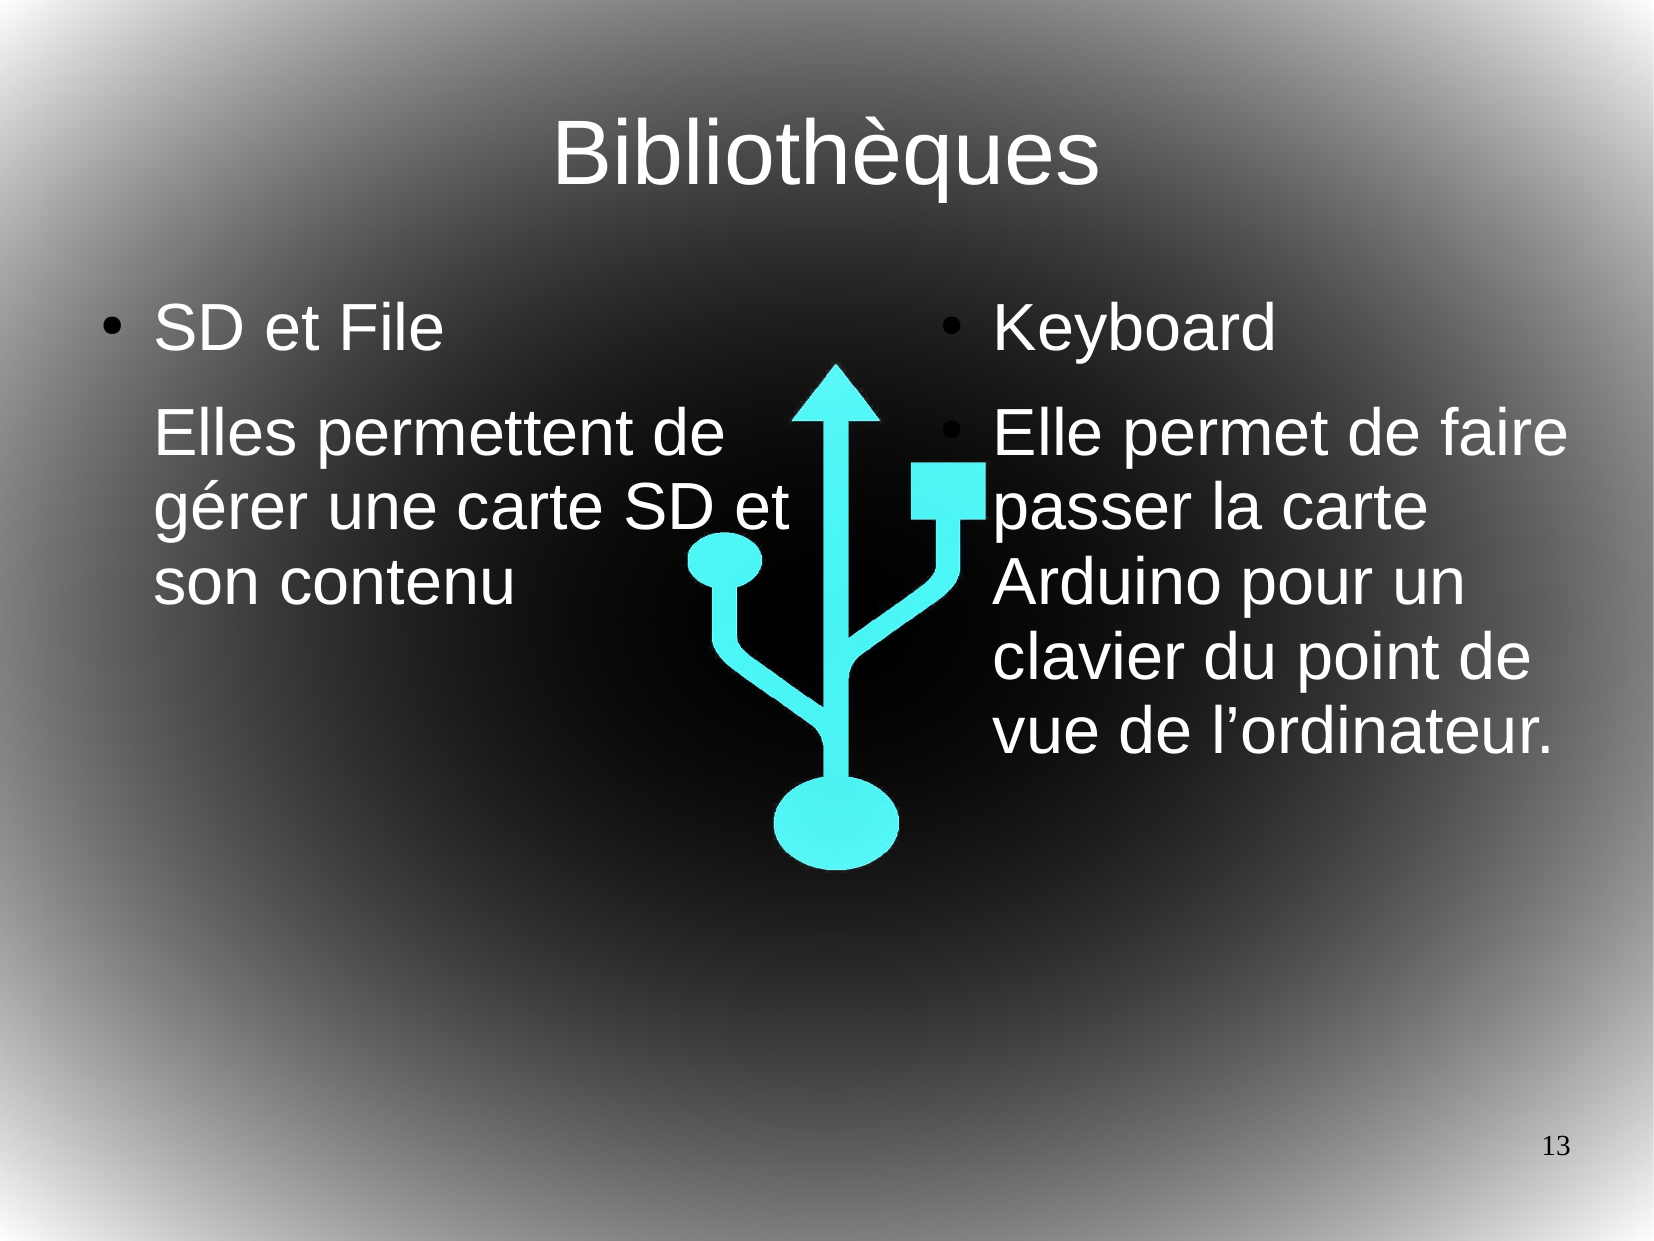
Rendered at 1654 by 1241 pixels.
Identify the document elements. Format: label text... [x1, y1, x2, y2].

list SD et File Elles permettent de gérer une carte SD et son contenu [82, 290, 809, 1010]
list Keyboard Elle permet de faire passer la carte Arduino pour un clavier du point de vue de l’ordinateur. [922, 290, 1649, 1010]
picture [0, 0, 1654, 1241]
title Bibliothèques [82, 49, 1571, 257]
